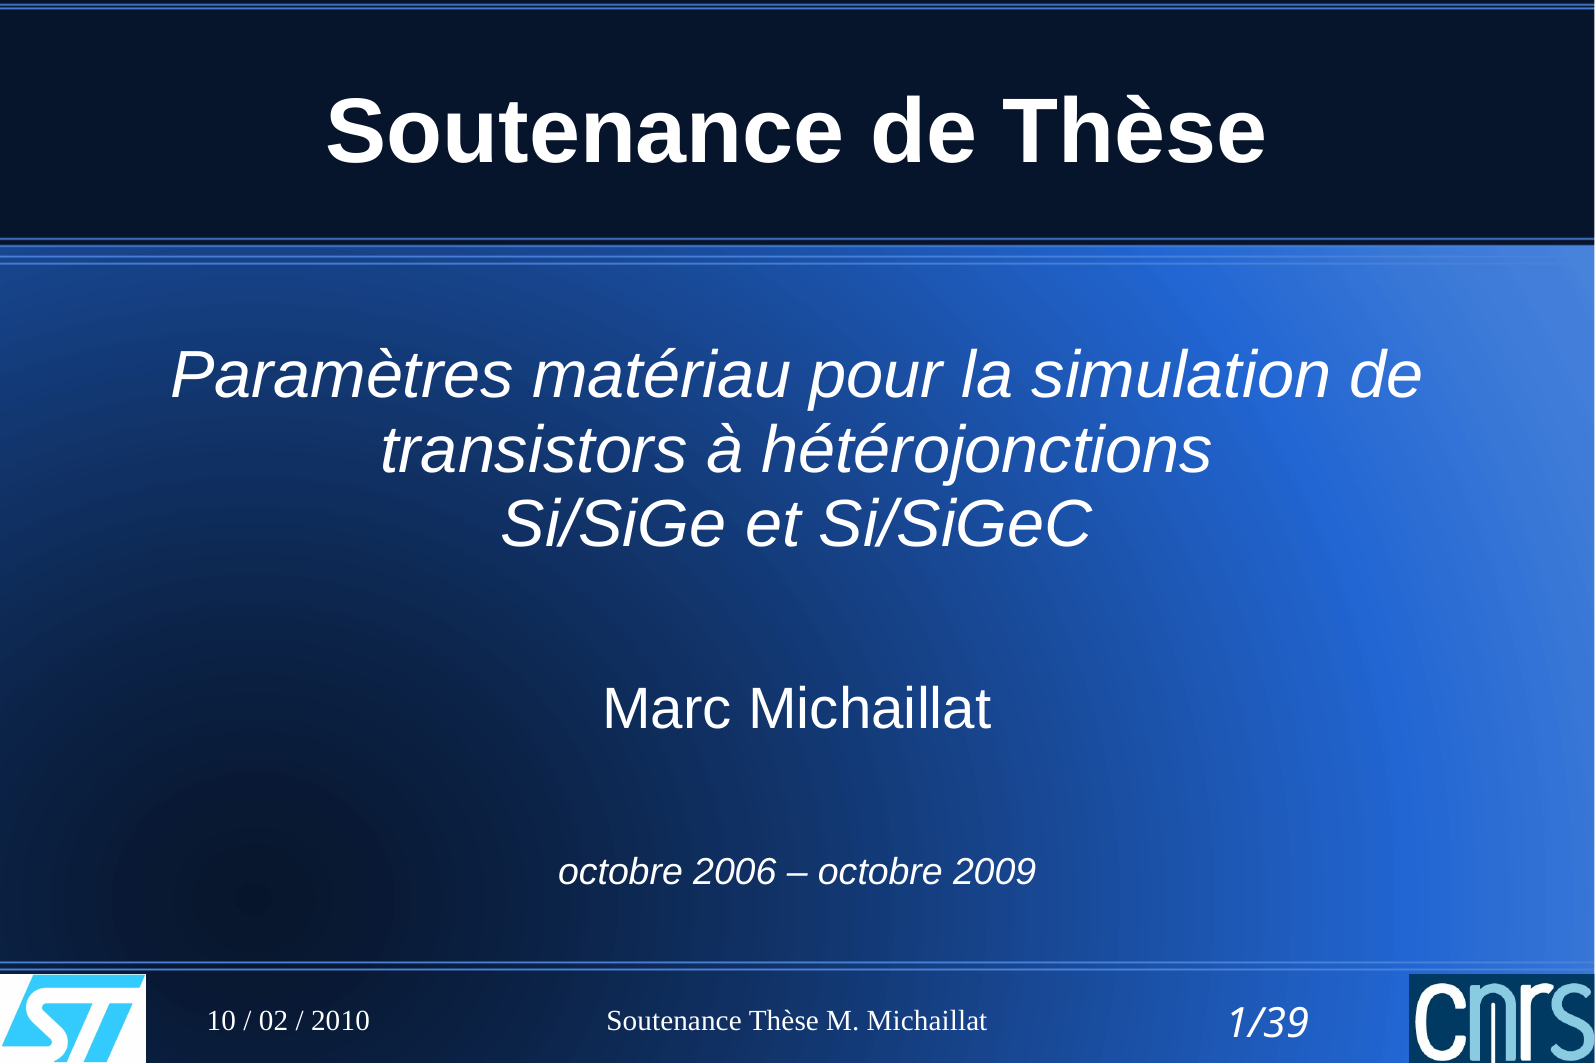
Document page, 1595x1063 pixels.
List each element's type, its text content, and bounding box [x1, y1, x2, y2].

title Soutenance de Thèse [79, 42, 1515, 220]
text_box Marc Michaillat [79, 649, 1515, 768]
picture [0, 0, 1595, 1063]
text_box octobre 2006 – octobre 2009 [79, 812, 1515, 931]
subtitle Paramètres matériau pour la simulation de transistors à hétérojonctions Si/SiGe et Si/SiGeC [79, 278, 1515, 621]
